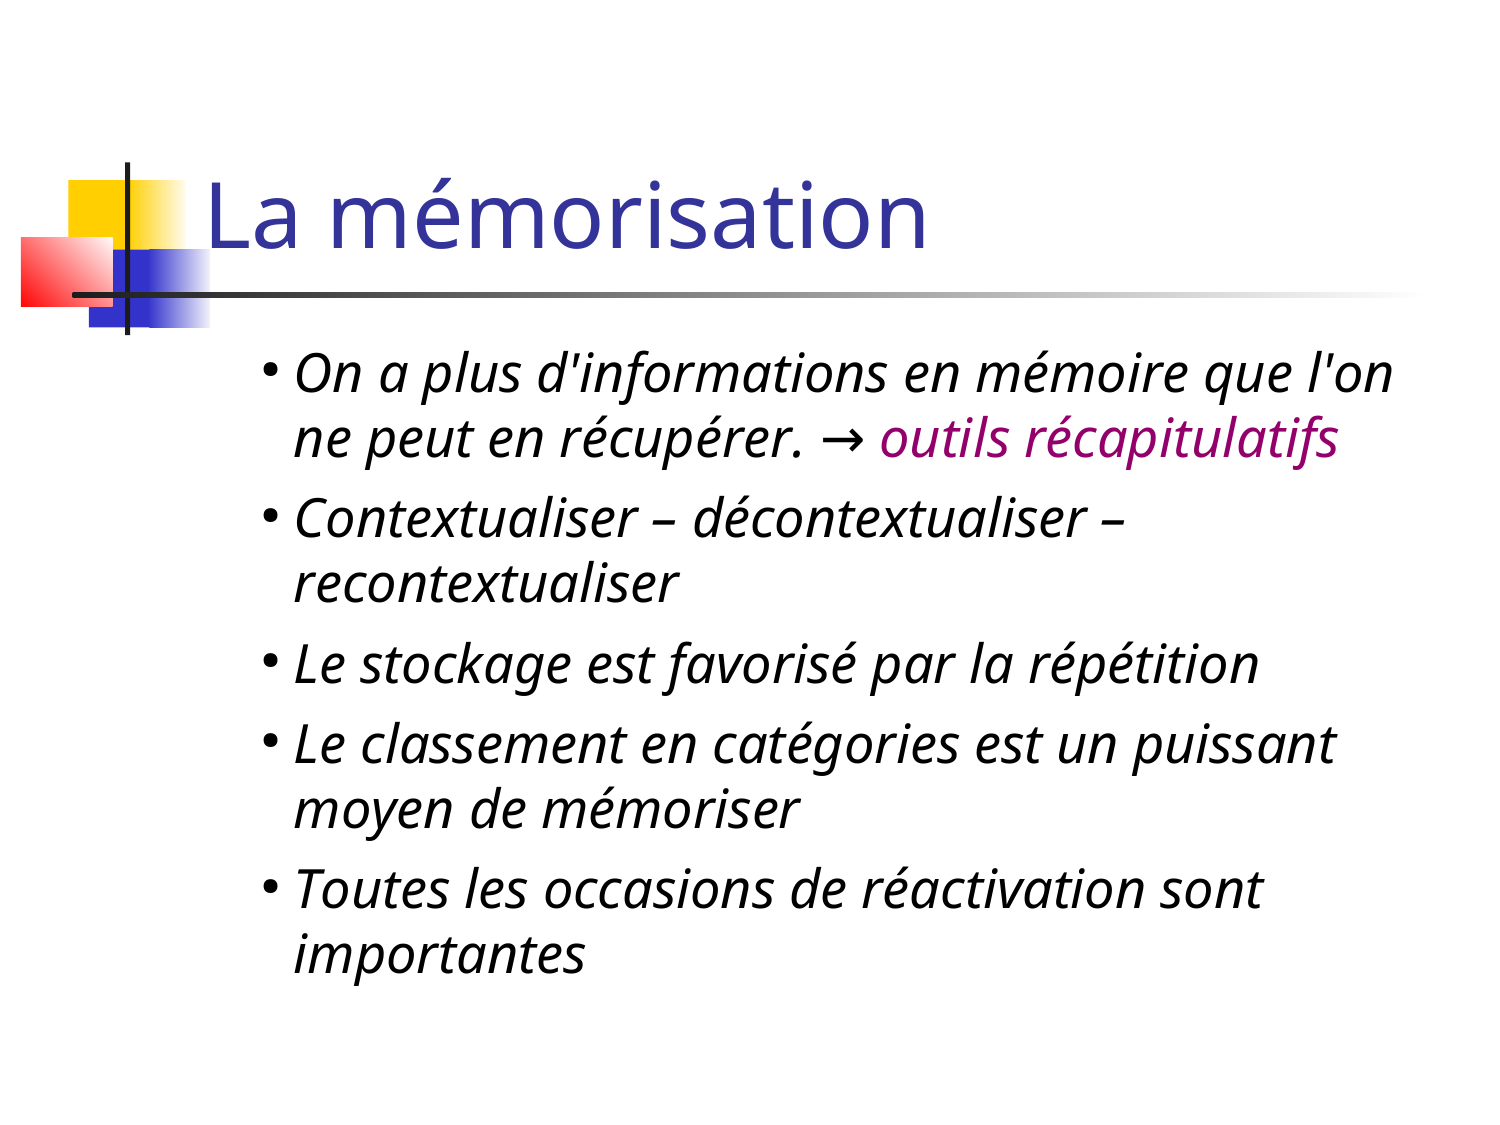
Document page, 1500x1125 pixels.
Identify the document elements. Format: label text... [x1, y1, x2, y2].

list On a plus d'informations en mémoire que l'on ne peut en récupérer. → outils récapitulatifs Contextualiser – décontextualiser – recontextualiser Le stockage est favorisé par la répétition Le classement en catégories est un puissant moyen de mémoriser Toutes les occasions de réactivation sont importantes [193, 330, 1469, 1006]
title La mémorisation [188, 35, 1467, 275]
